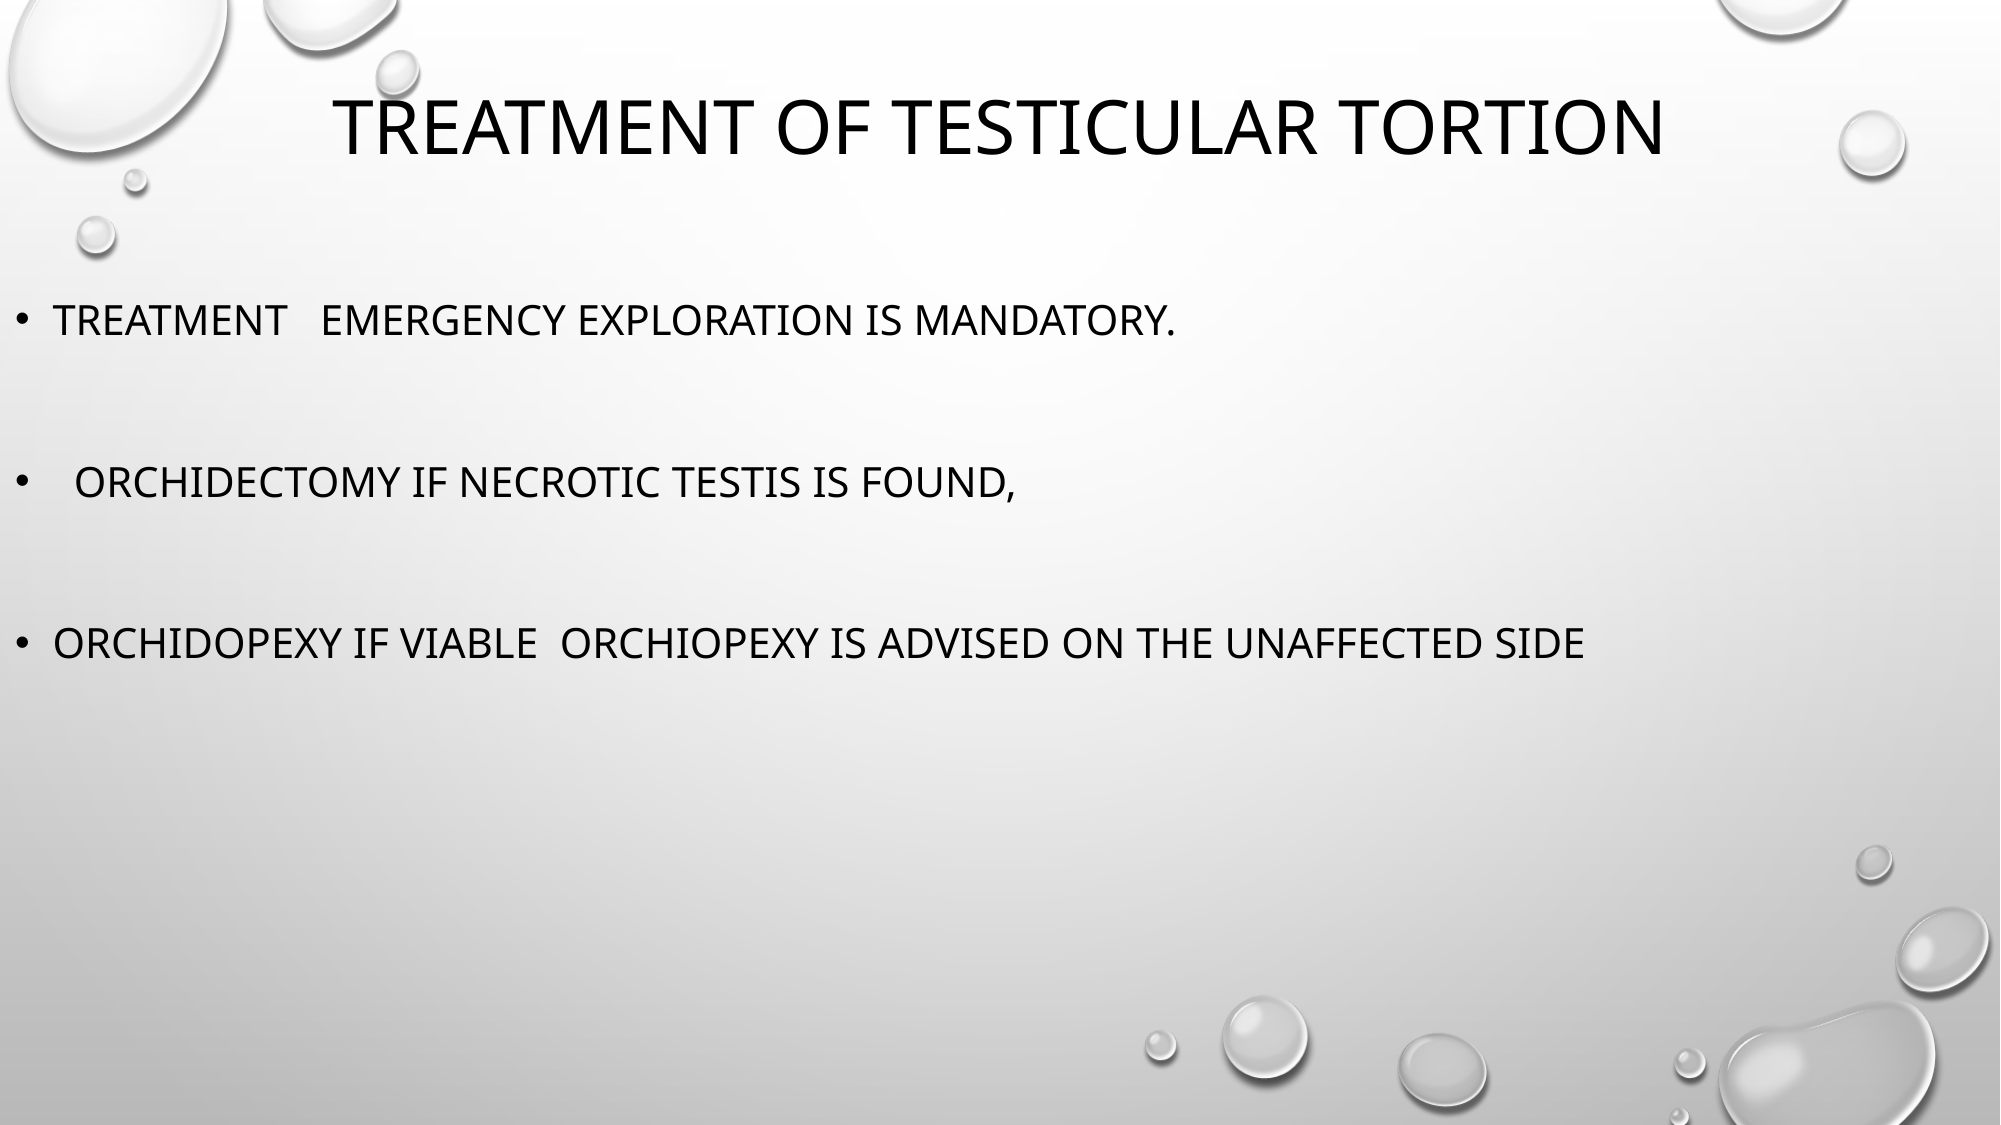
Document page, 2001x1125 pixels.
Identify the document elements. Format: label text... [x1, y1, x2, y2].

list Treatment  emergency exploration is mandatory.  orchidectomy if necrotic testis is found, orchidopexy if viable  orchiopexy is advised on the unaffected side [0, 276, 2000, 1125]
title Treatment OF TESTICULAR TORTION [0, 0, 2000, 261]
